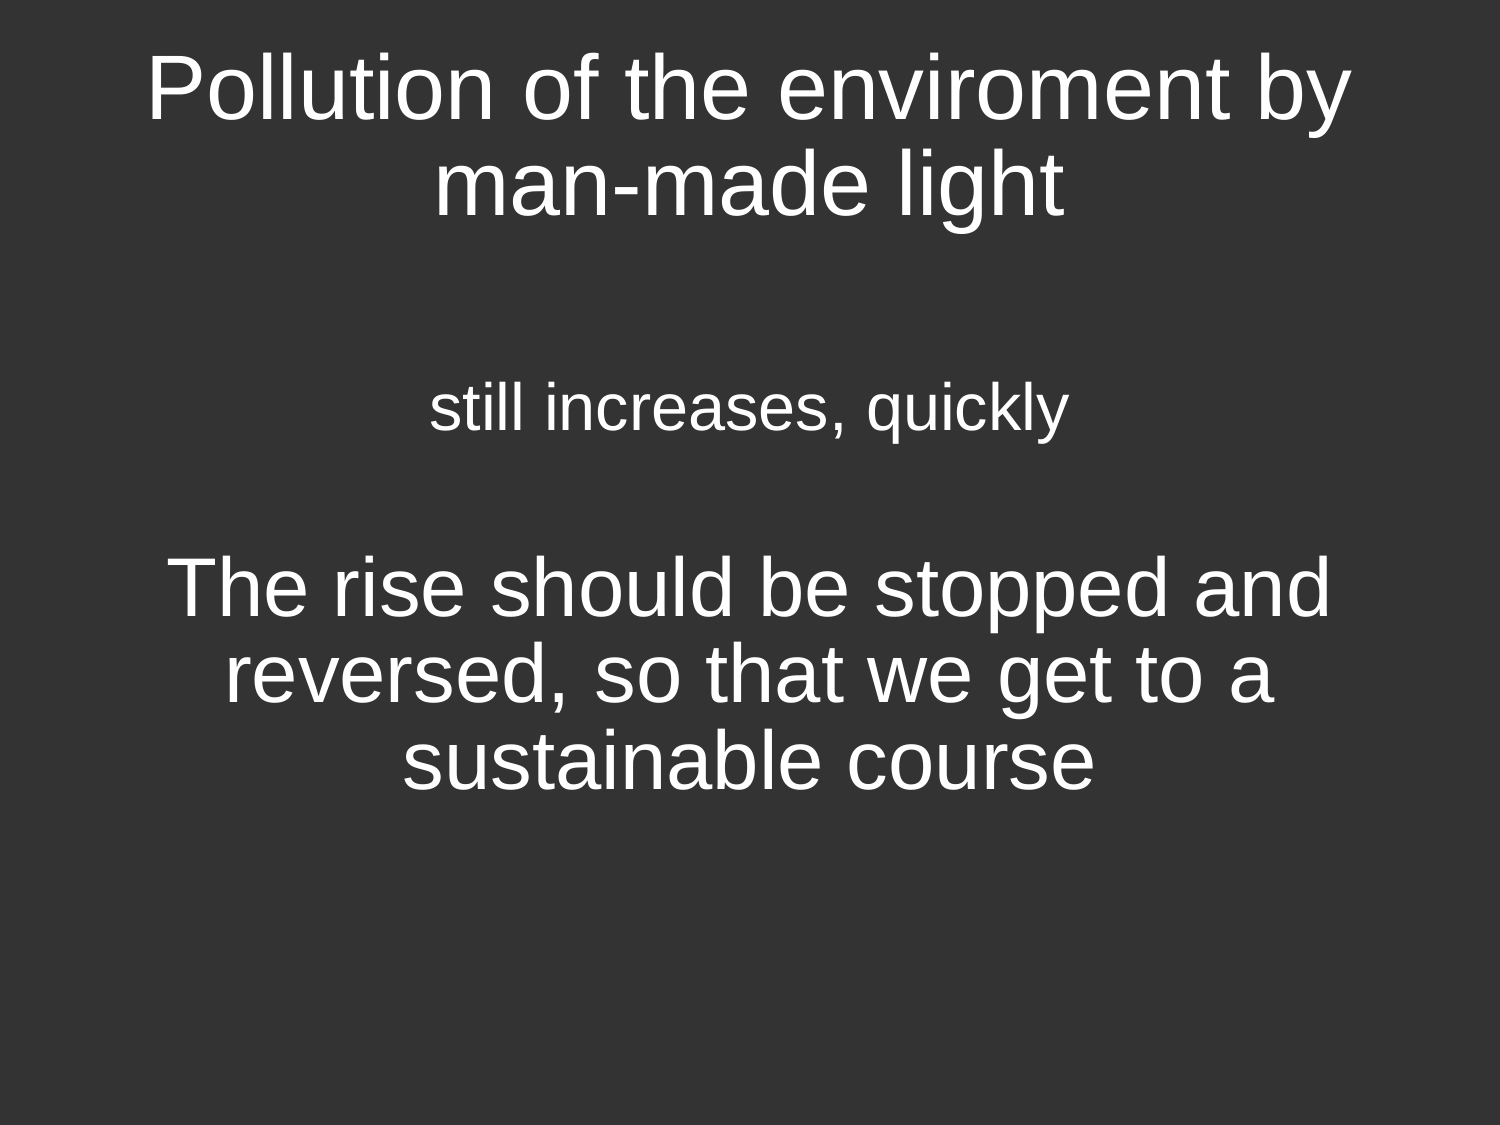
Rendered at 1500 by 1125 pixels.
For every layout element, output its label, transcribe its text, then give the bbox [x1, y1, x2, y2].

subtitle still increases, quickly The rise should be stopped and reversed, so that we get to a sustainable course [75, 262, 1425, 1005]
title Pollution of the enviroment by man-made light [75, 21, 1425, 257]
